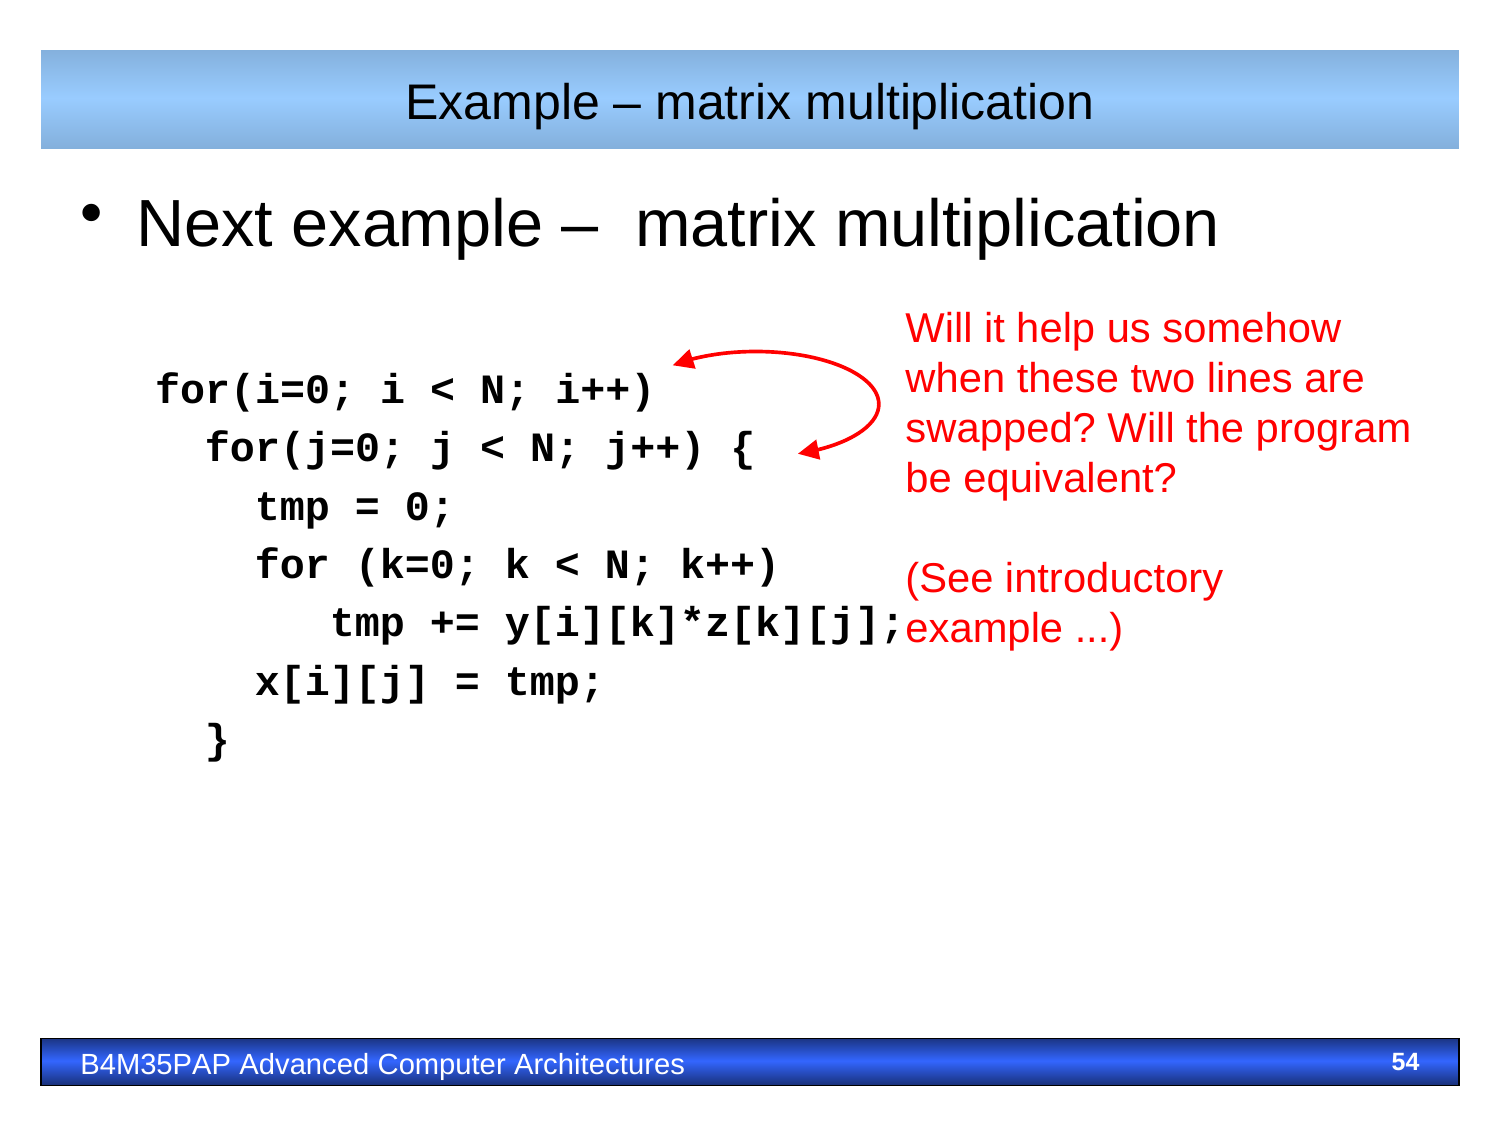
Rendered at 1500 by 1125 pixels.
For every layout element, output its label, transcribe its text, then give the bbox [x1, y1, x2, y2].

text_box Will it help us somehow when these two lines are swapped? Will the program be equivalent? (See introductory example ...) [890, 292, 1442, 658]
list Next example – matrix multiplication for(i=0; i < N; i++) for(j=0; j < N; j++) { tmp = 0; for (k=0; k < N; k++) tmp += y[i][k]*z[k][j]; x[i][j] = tmp; } [64, 172, 1436, 1000]
title Example – matrix multiplication [41, 50, 1459, 149]
